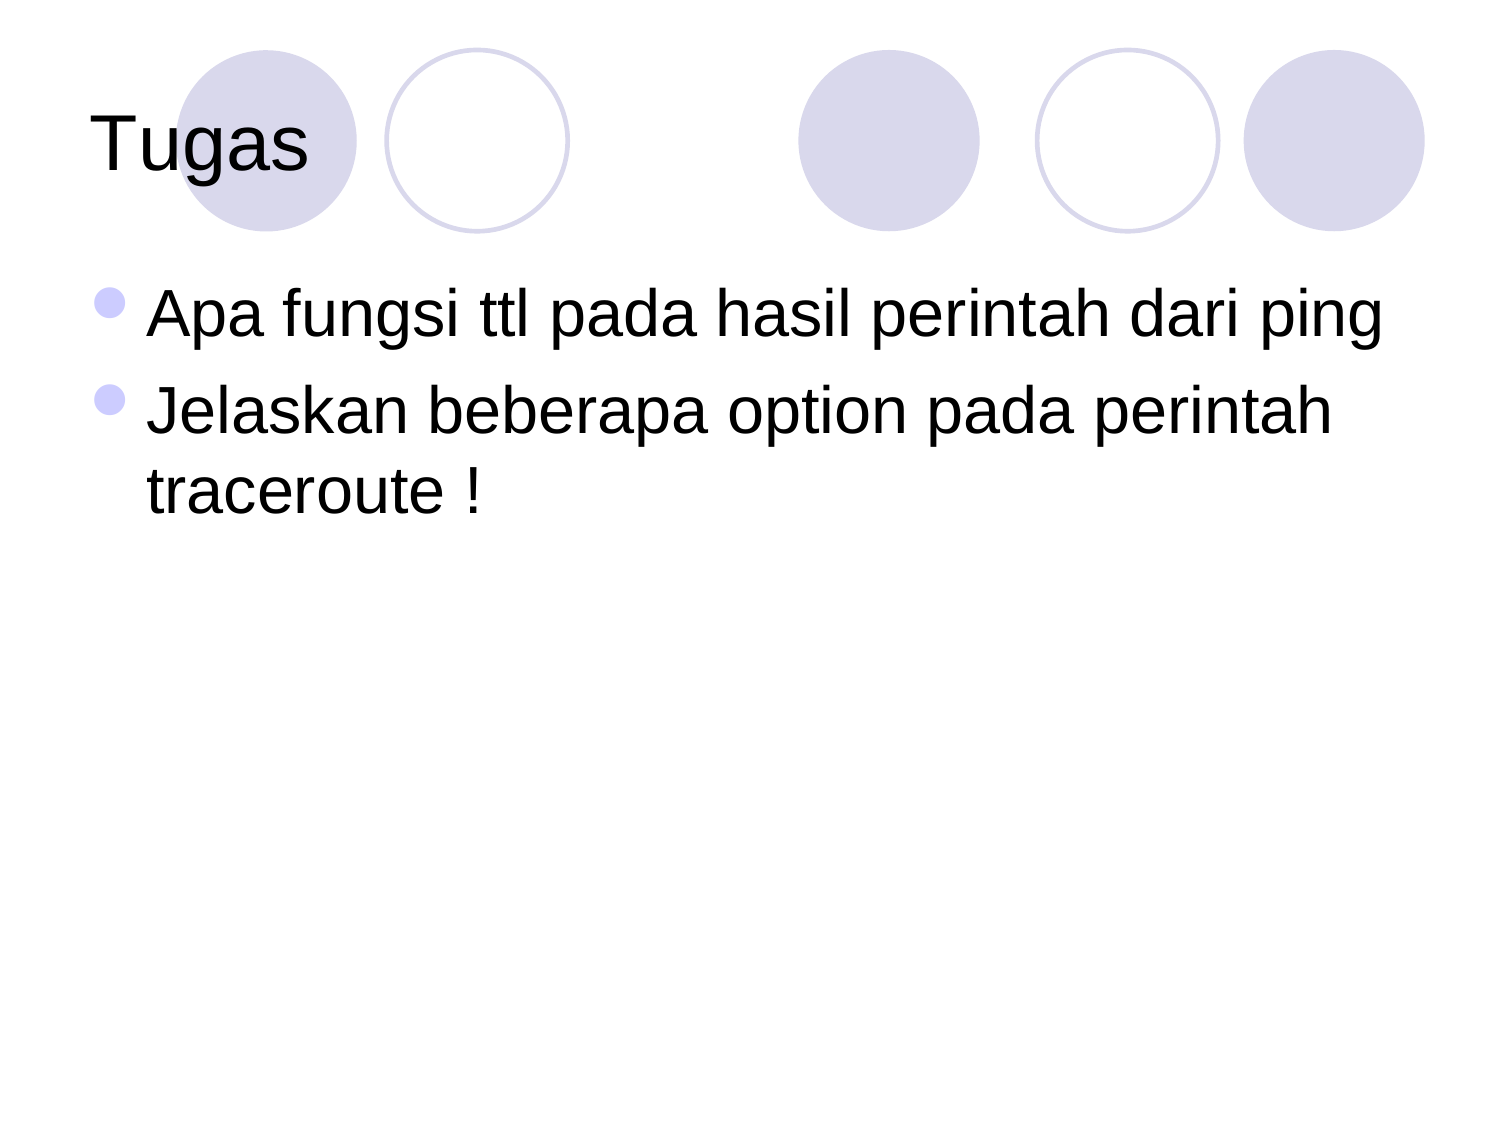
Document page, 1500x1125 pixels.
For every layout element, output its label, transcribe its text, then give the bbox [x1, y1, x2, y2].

title Tugas [75, 45, 1426, 233]
list Apa fungsi ttl pada hasil perintah dari ping Jelaskan beberapa option pada perintah traceroute ! [75, 262, 1426, 1006]
